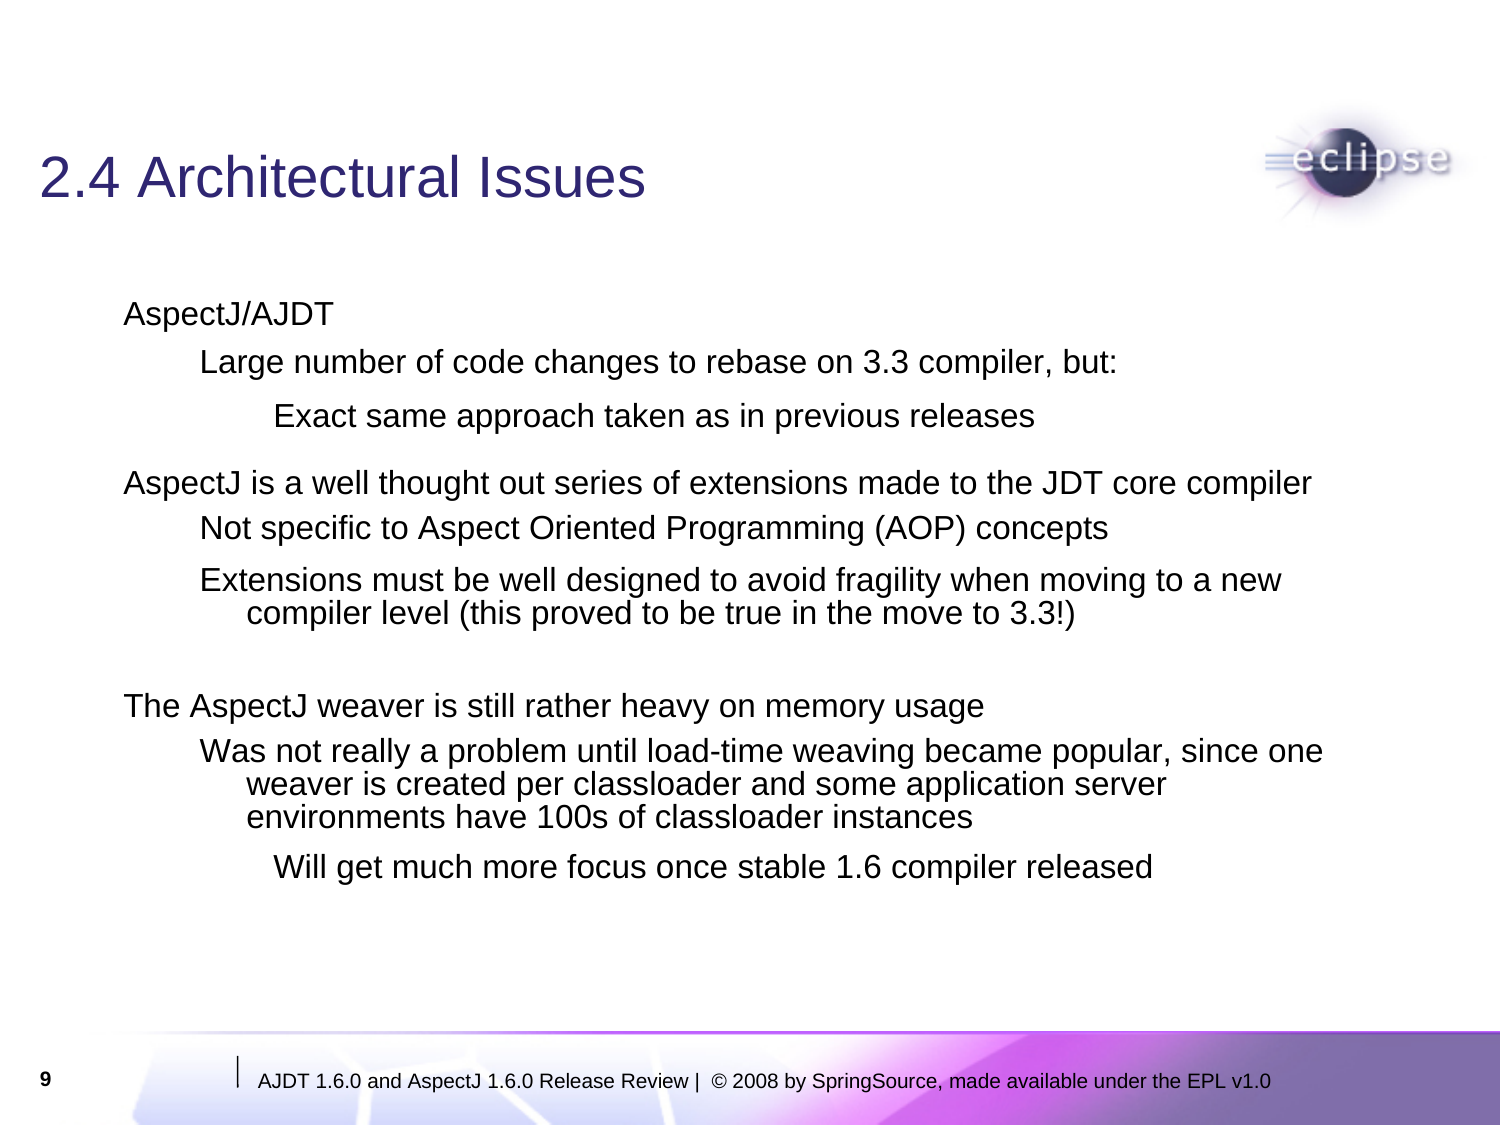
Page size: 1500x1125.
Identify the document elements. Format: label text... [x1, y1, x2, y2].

picture [1234, 30, 1488, 284]
picture [0, 1031, 1500, 1125]
list AspectJ/AJDT Large number of code changes to rebase on 3.3 compiler, but: Exact same approach taken as in previous releases AspectJ is a well thought out series of extensions made to the JDT core compiler Not specific to Aspect Oriented Programming (AOP) concepts Extensions must be well designed to avoid fragility when moving to a new compiler level (this proved to be true in the move to 3.3!)‏ The AspectJ weaver is still rather heavy on memory usage Was not really a problem until load-time weaving became popular, since one weaver is created per classloader and some application server environments have 100s of classloader instances Will get much more focus once stable 1.6 compiler released [108, 291, 1378, 1032]
title 2.4 Architectural Issues [25, 142, 1378, 225]
